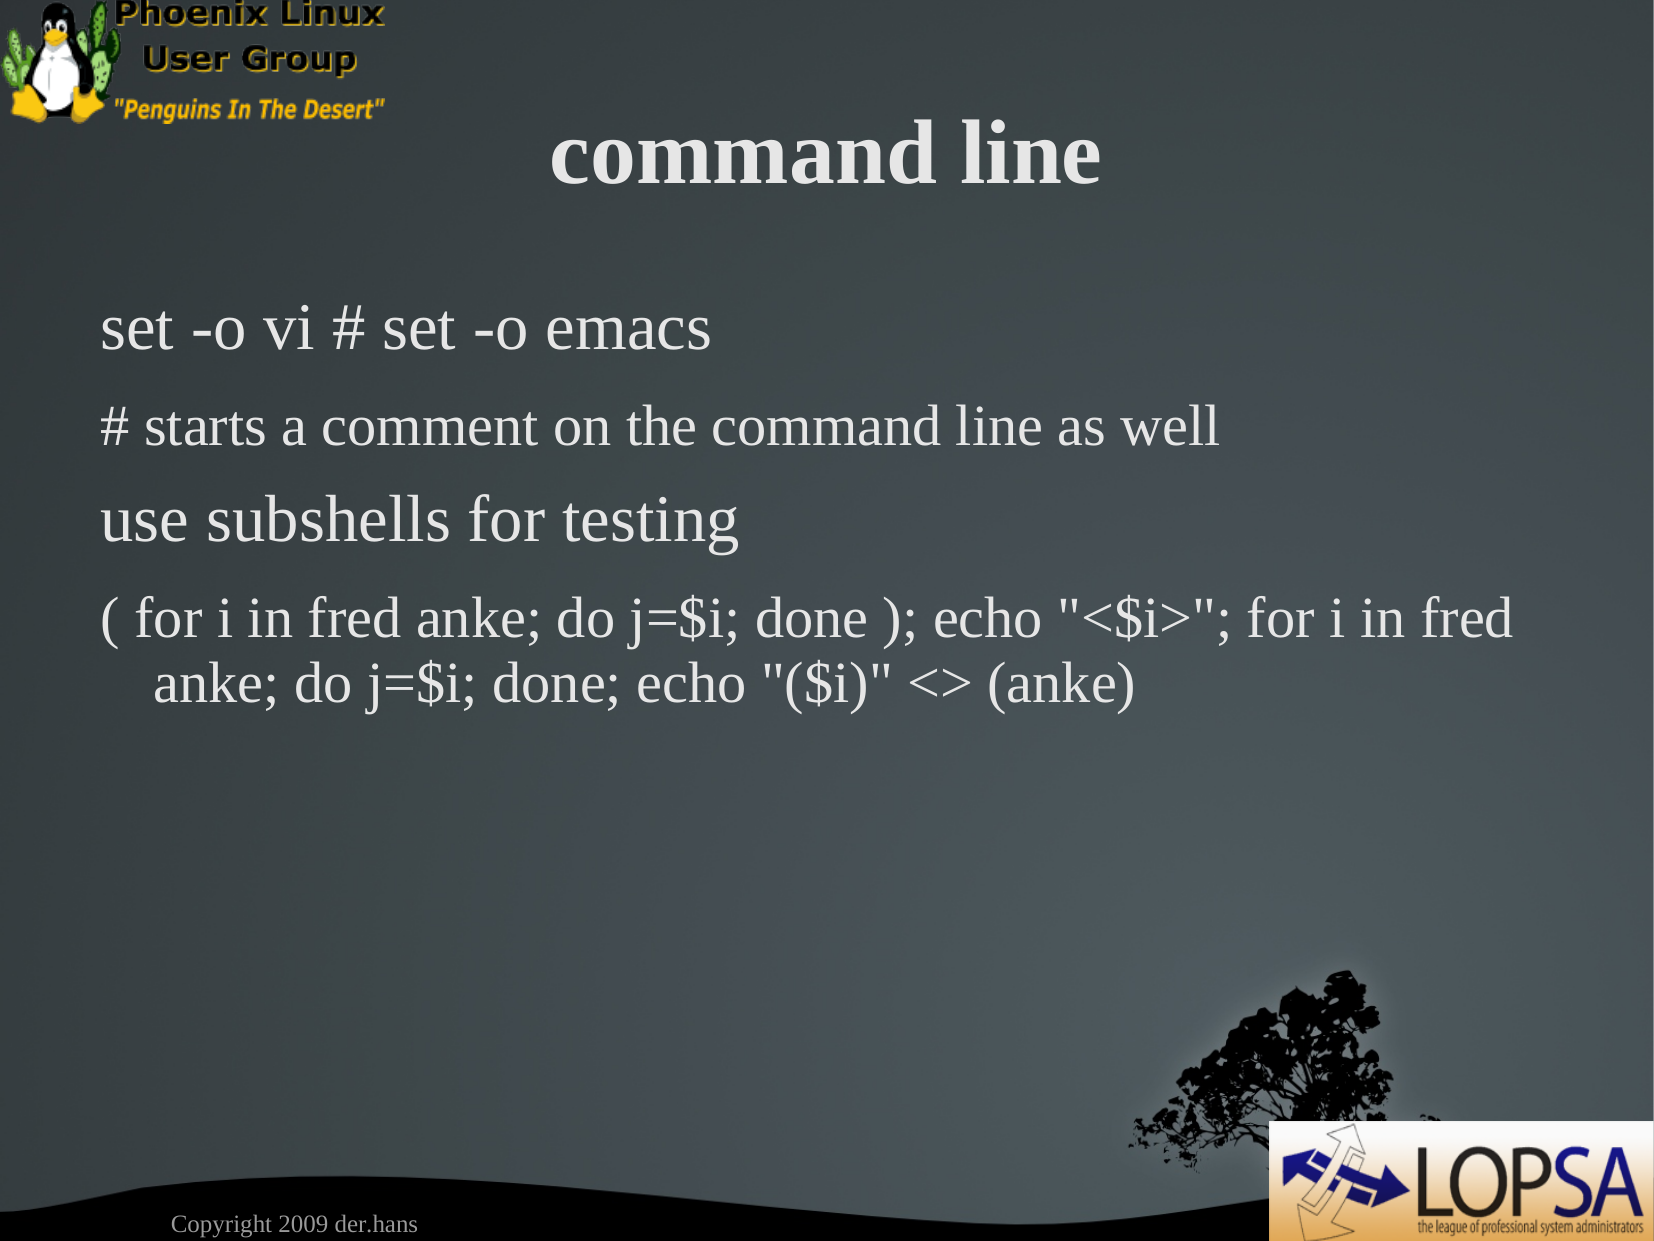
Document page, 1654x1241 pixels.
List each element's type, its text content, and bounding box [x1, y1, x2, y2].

title command line [82, 49, 1571, 257]
picture [0, 0, 1654, 1241]
list set -o vi # set -o emacs # starts a comment on the command line as well use subshells for testing ( for i in fred anke; do j=$i; done ); echo "<$i>"; for i in fred anke; do j=$i; done; echo "($i)" <> (anke) [82, 290, 1571, 1109]
